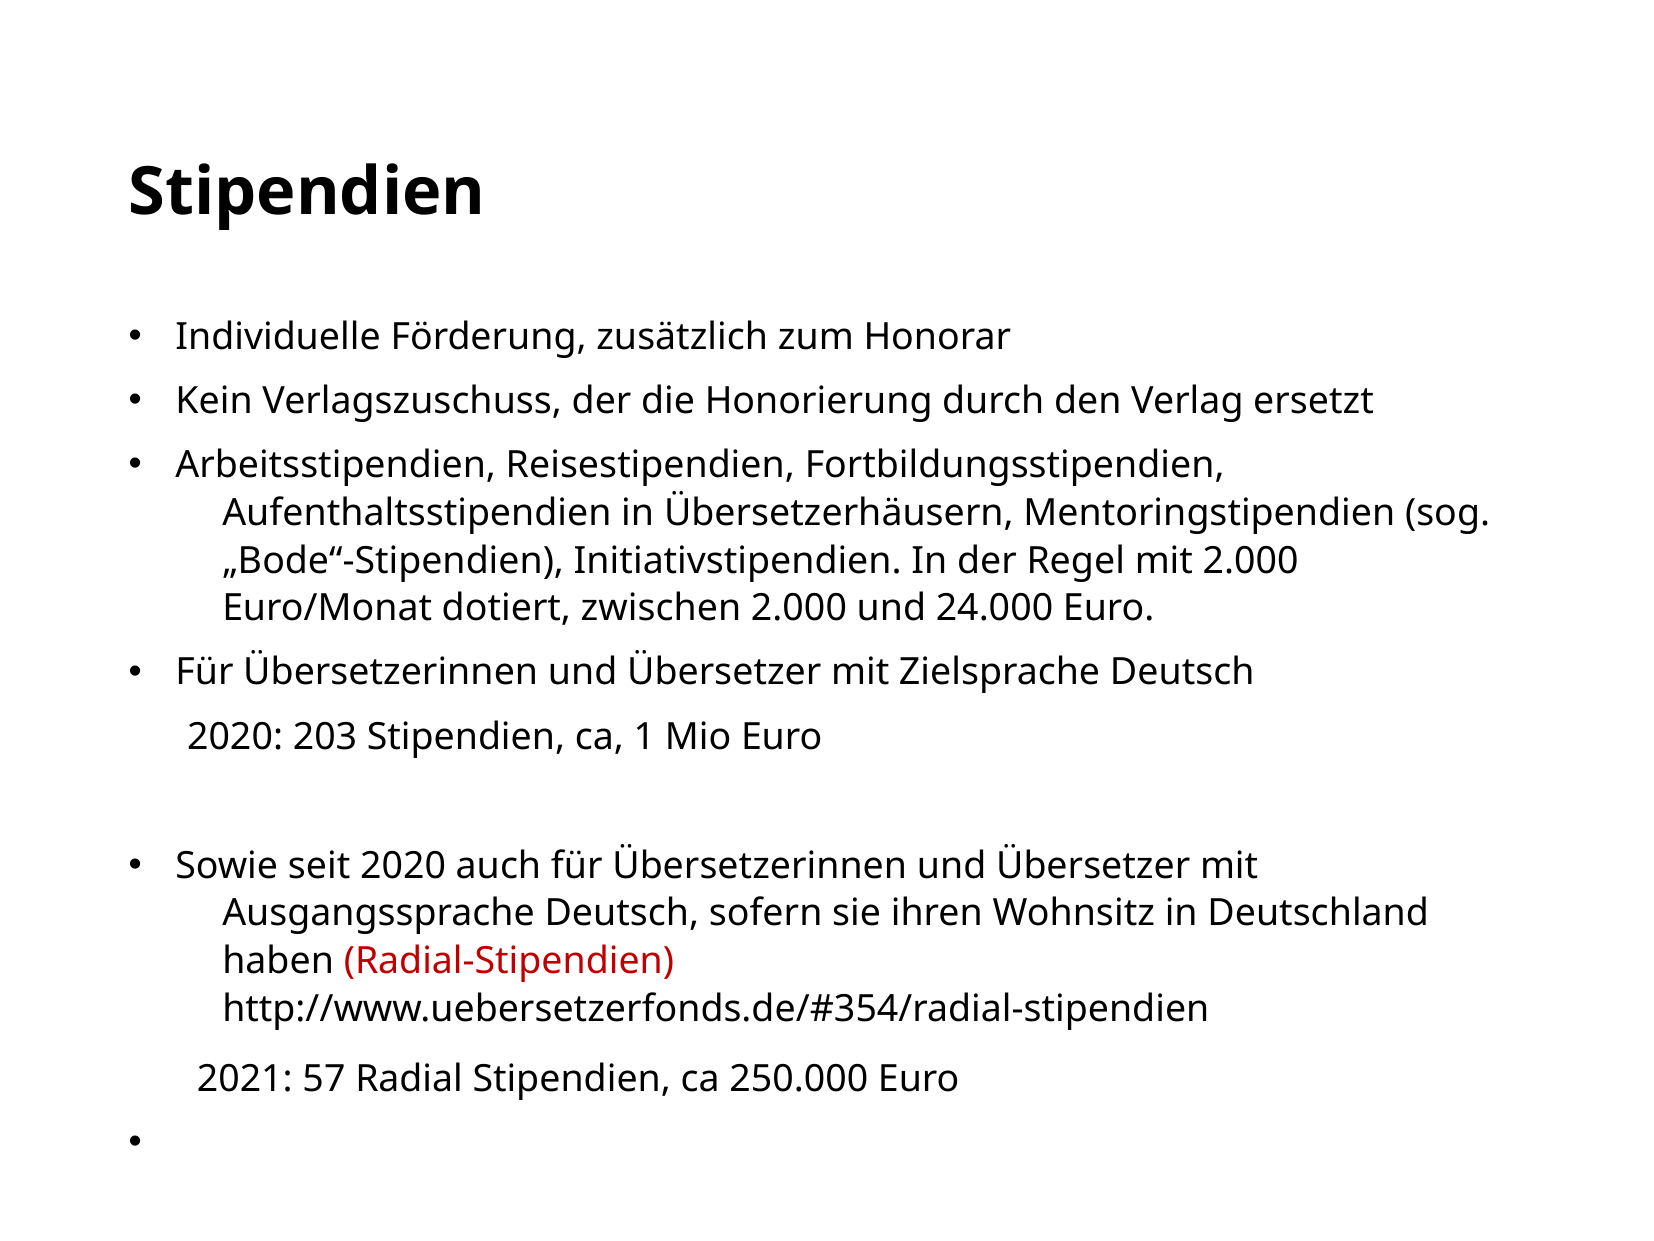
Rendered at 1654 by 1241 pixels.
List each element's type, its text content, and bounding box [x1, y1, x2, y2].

text_box Stipendien Individuelle Förderung, zusätzlich zum Honorar Kein Verlagszuschuss, der die Honorierung durch den Verlag ersetzt Arbeitsstipendien, Reisestipendien, Fortbildungsstipendien, Aufenthaltsstipendien in Übersetzerhäusern, Mentoringstipendien (sog. „Bode“-Stipendien), Initiativstipendien. In der Regel mit 2.000 Euro/Monat dotiert, zwischen 2.000 und 24.000 Euro. Für Übersetzerinnen und Übersetzer mit Zielsprache Deutsch 2020: 203 Stipendien, ca, 1 Mio Euro Sowie seit 2020 auch für Übersetzerinnen und Übersetzer mit Ausgangssprache Deutsch, sofern sie ihren Wohnsitz in Deutschland haben (Radial-Stipendien) http://www.uebersetzerfonds.de/#354/radial-stipendien 2021: 57 Radial Stipendien, ca 250.000 Euro [113, 135, 1533, 1124]
